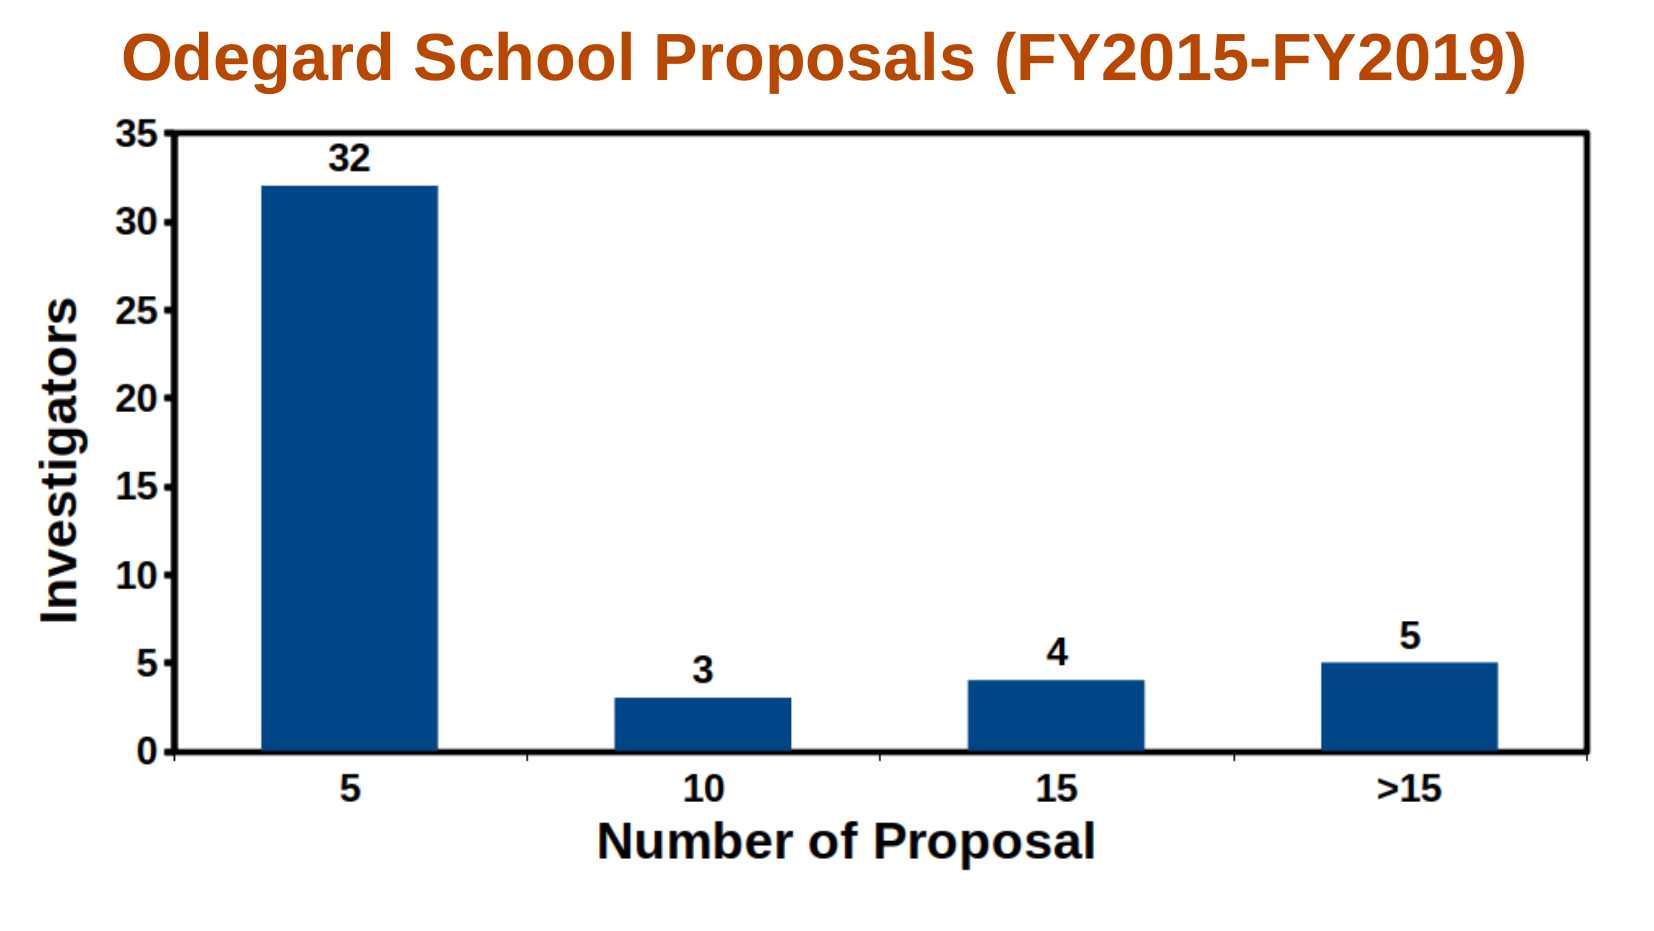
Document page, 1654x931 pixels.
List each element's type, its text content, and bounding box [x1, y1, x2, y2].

picture [13, 100, 1619, 906]
title Odegard School Proposals (FY2015-FY2019) [0, 4, 1650, 113]
